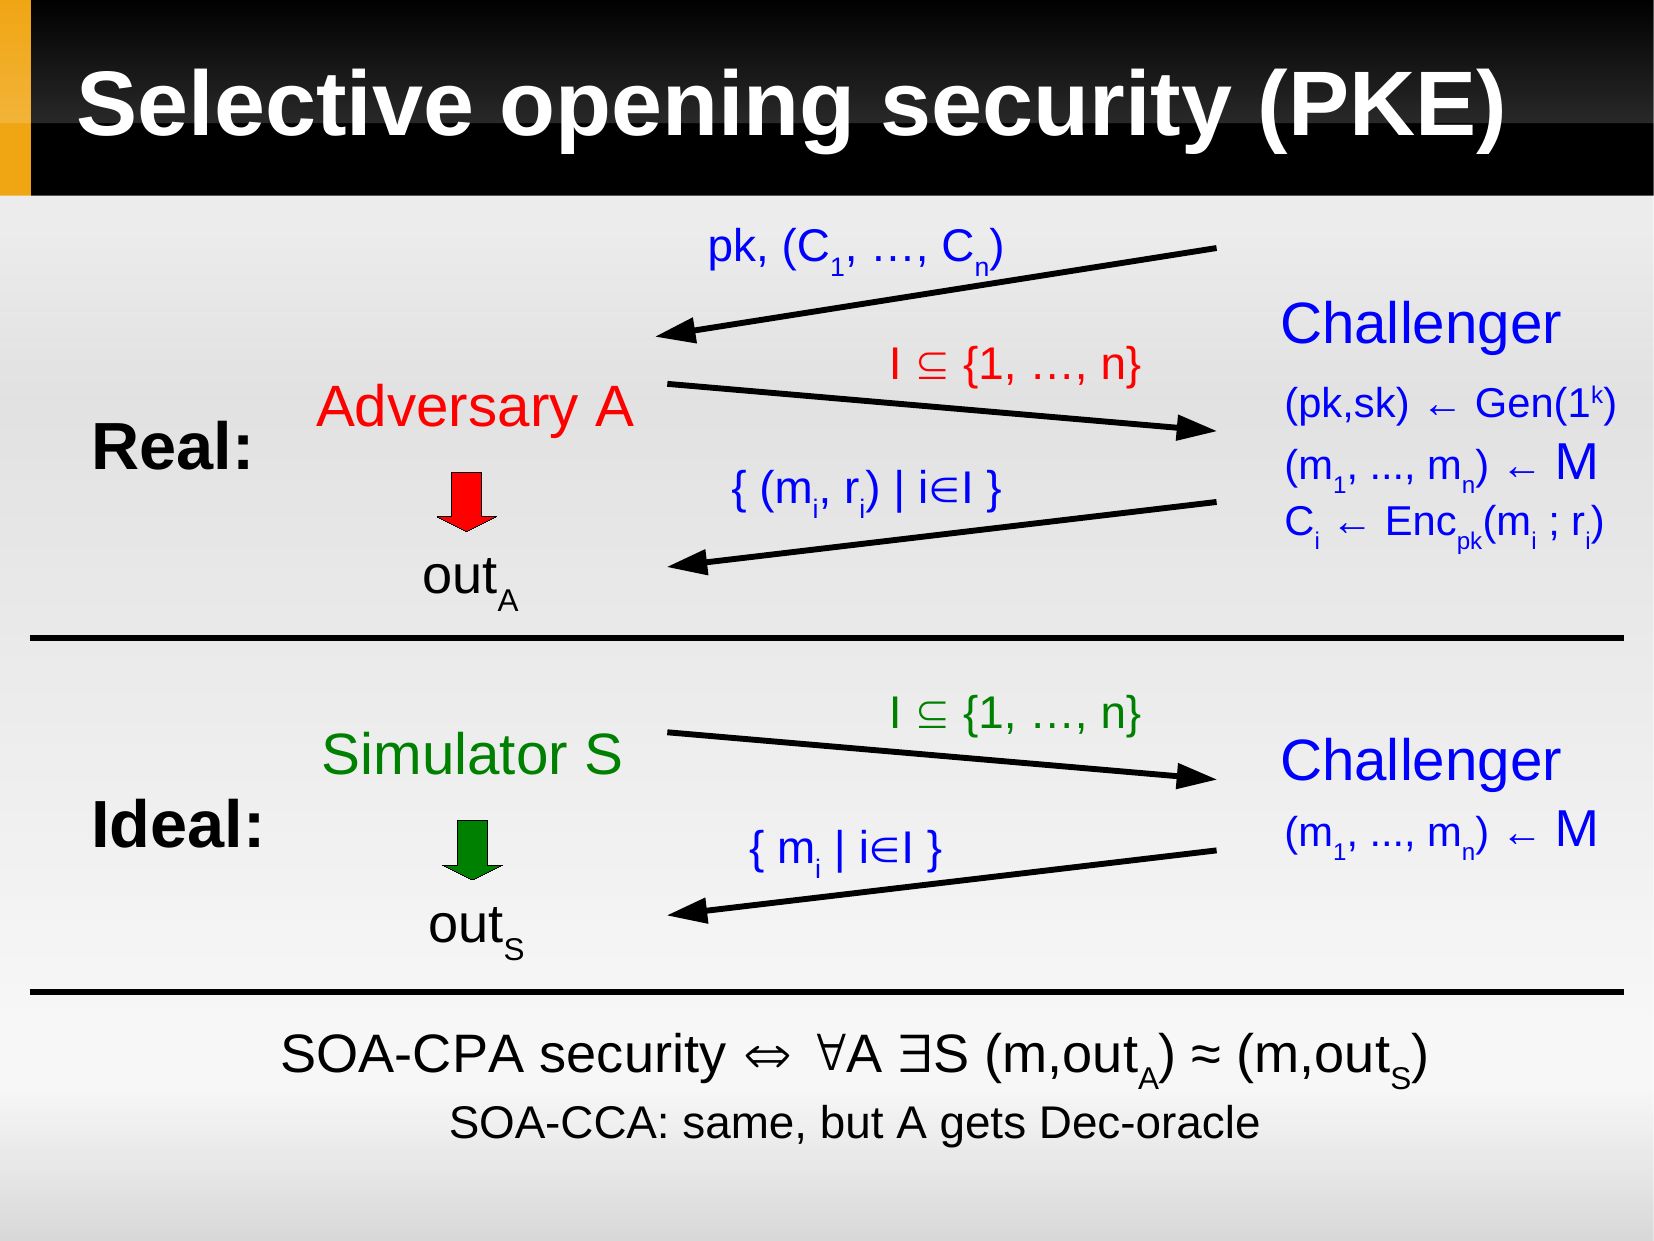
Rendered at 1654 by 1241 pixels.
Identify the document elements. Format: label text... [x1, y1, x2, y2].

title Selective opening security (PKE) [76, 0, 1565, 208]
text_box Simulator S [307, 714, 639, 795]
text_box [437, 472, 497, 532]
text_box { (mi, ri) | iÎI } [716, 454, 1017, 537]
text_box Challenger [1265, 283, 1578, 364]
text_box [442, 820, 503, 880]
text_box Ideal: [76, 779, 281, 870]
text_box pk, (C1, …, Cn) [693, 212, 1020, 290]
text_box I Í {1, …, n} [873, 330, 1153, 402]
text_box Adversary A [301, 366, 649, 446]
text_box Real: [76, 401, 270, 492]
text_box outS [413, 885, 540, 975]
text_box (m1, ..., mn) ← M [1269, 785, 1628, 868]
picture [0, 0, 1654, 1241]
text_box { mi | iÎI } [734, 815, 957, 897]
text_box Challenger [1265, 720, 1578, 801]
text_box (pk,sk) ← Gen(1k) (m1, ..., mn) ← M Ci ← Encpk(mi ; ri) [1269, 372, 1633, 558]
text_box SOA-CPA security Û "A $S (m,outA) ≈ (m,outS) SOA-CCA: same, but A gets Dec-oracle [265, 1015, 1445, 1161]
text_box outA [407, 537, 534, 626]
text_box I Í {1, …, n} [873, 679, 1153, 750]
